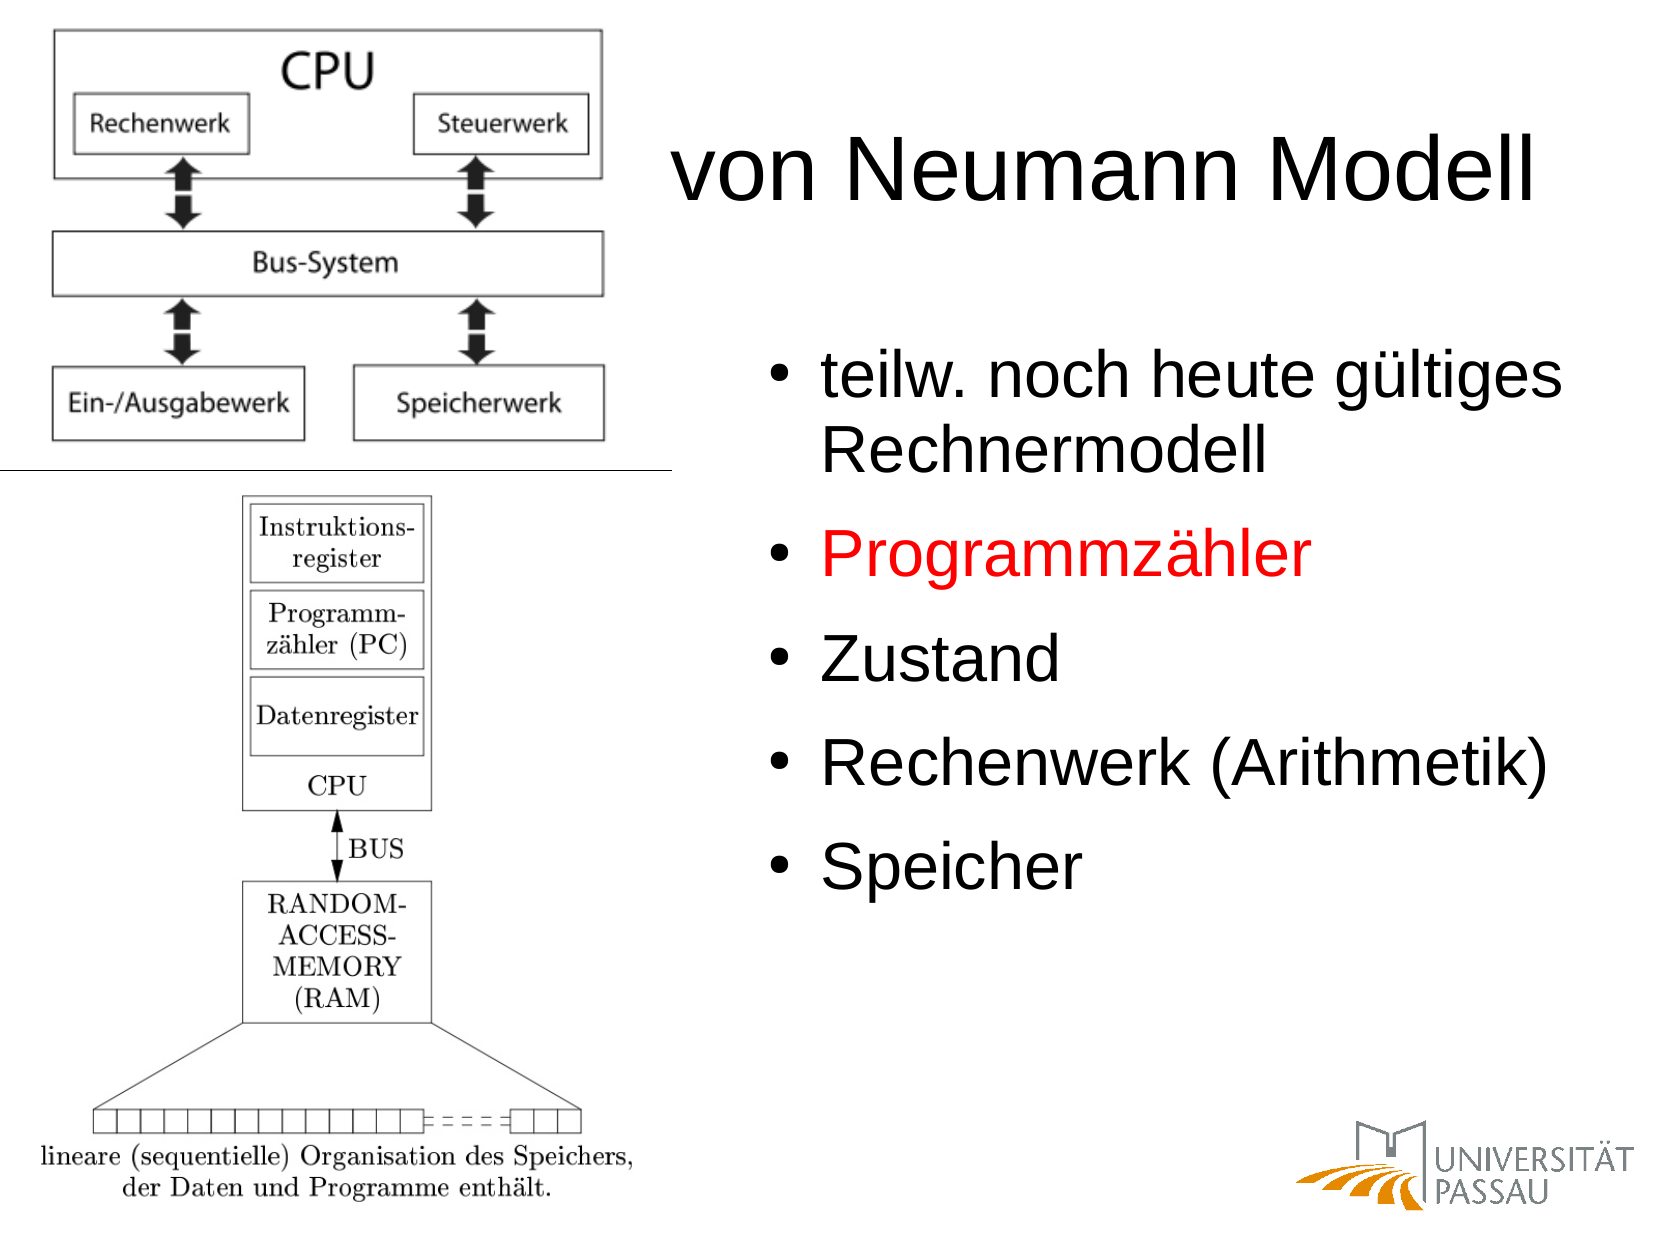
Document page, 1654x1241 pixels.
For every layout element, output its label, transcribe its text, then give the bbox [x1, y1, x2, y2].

picture [1295, 1120, 1634, 1211]
picture [42, 15, 612, 451]
list teilw. noch heute gültiges Rechnermodell Programmzähler Zustand Rechenwerk (Arithmetik) Speicher [750, 337, 1572, 1157]
picture [37, 487, 638, 1207]
title von Neumann Modell [637, 37, 1571, 301]
